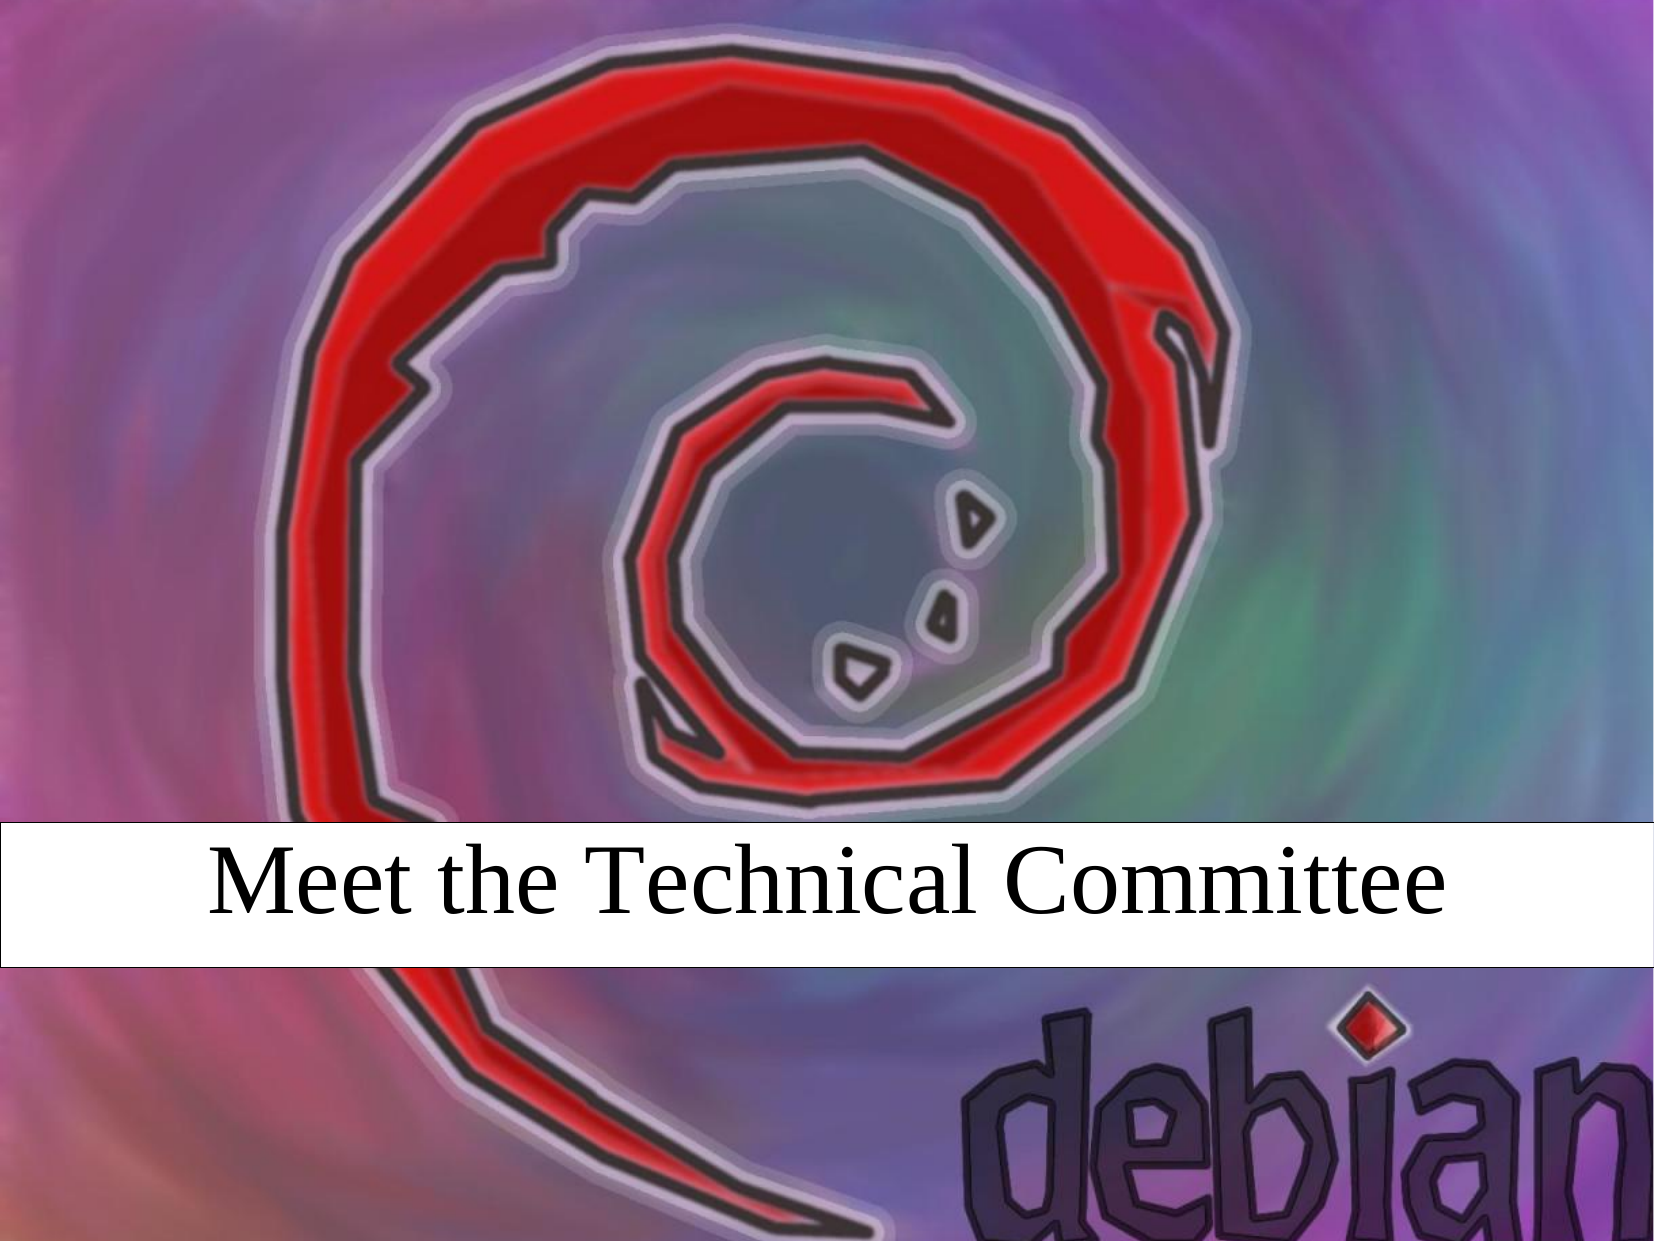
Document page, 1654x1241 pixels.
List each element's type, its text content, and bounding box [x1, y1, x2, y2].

text_box Meet the Technical Committee [192, 830, 1571, 941]
picture [0, 968, 1654, 1241]
text_box [0, 822, 1654, 968]
picture [0, 0, 1654, 822]
